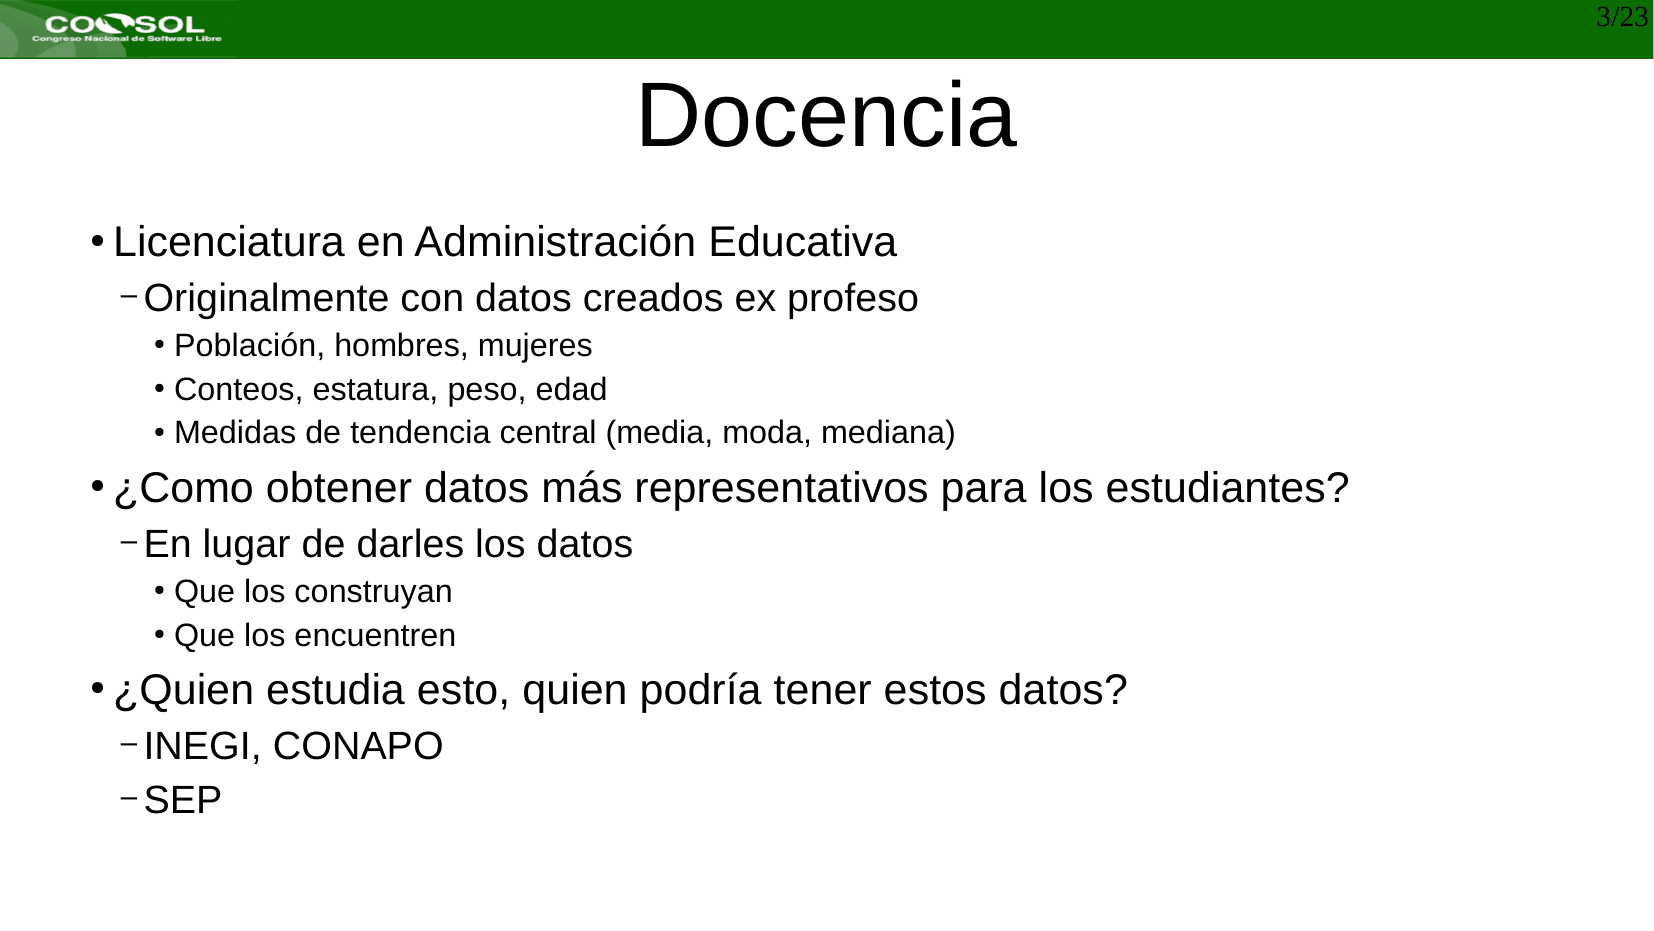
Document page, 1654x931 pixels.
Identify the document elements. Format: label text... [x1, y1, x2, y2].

picture [0, 0, 1654, 59]
list Licenciatura en Administración Educativa Originalmente con datos creados ex profeso Población, hombres, mujeres Conteos, estatura, peso, edad Medidas de tendencia central (media, moda, mediana) ¿Como obtener datos más representativos para los estudiantes? En lugar de darles los datos Que los construyan Que los encuentren ¿Quien estudia esto, quien podría tener estos datos? INEGI, CONAPO SEP [82, 217, 1571, 827]
title Docencia [82, 37, 1571, 193]
